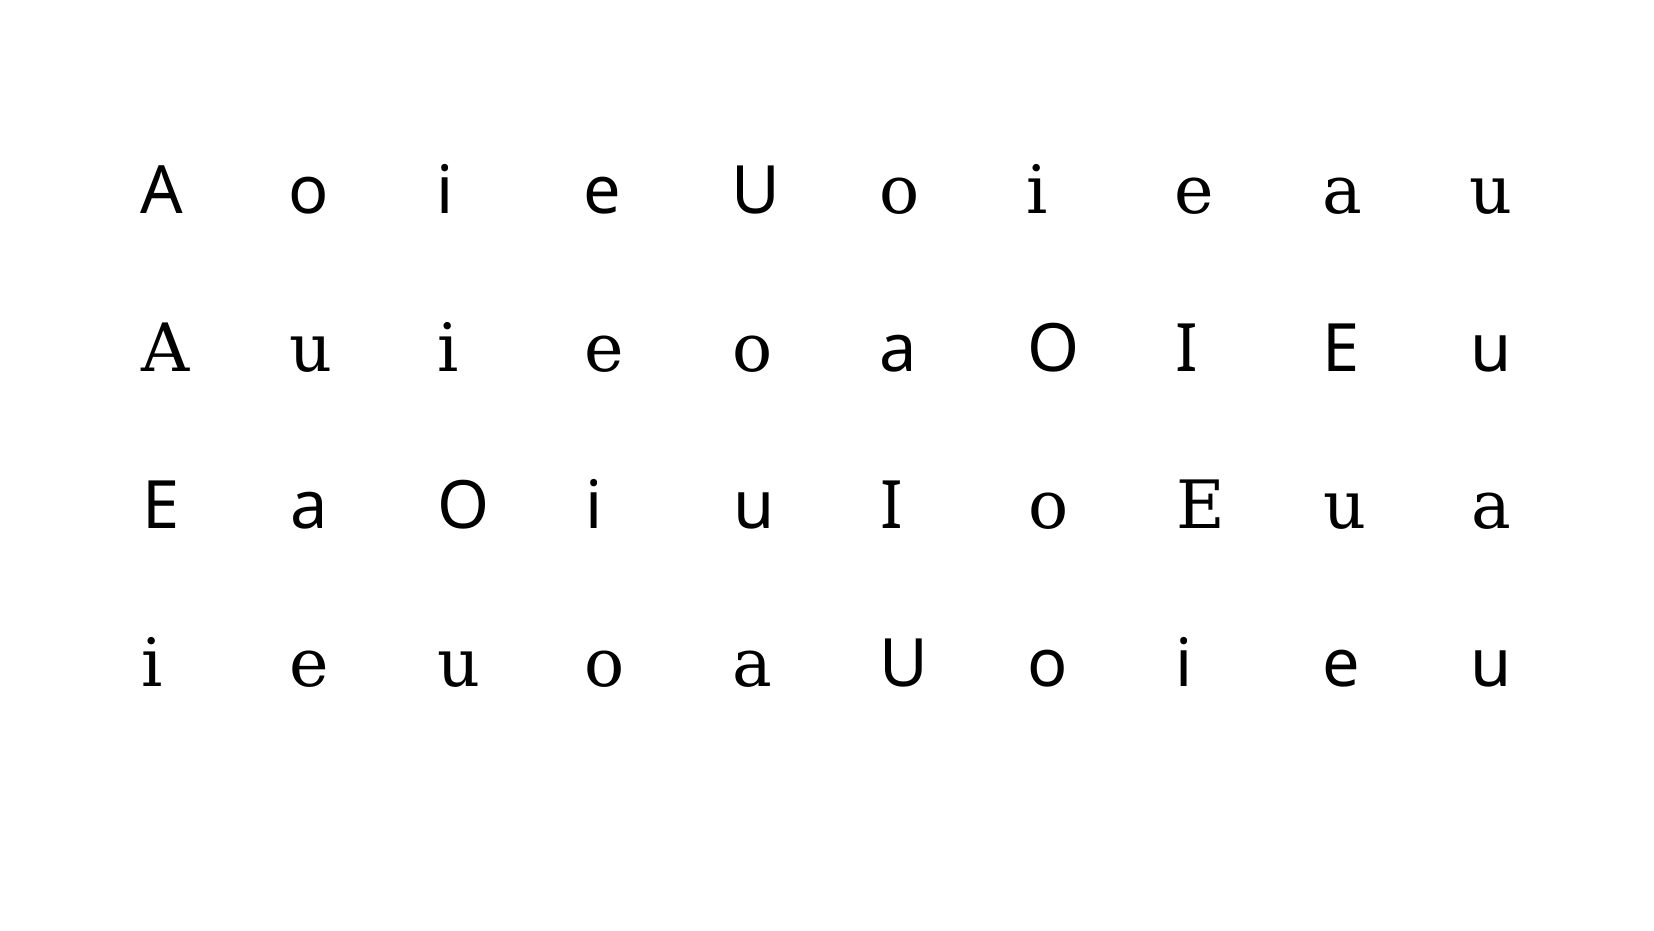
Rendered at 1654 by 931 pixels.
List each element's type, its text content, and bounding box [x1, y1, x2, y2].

text_box A o i e U o i e a u A u i e o a O I E u E a O i u I o E u a i e u o a U o i e u [0, 0, 1654, 916]
